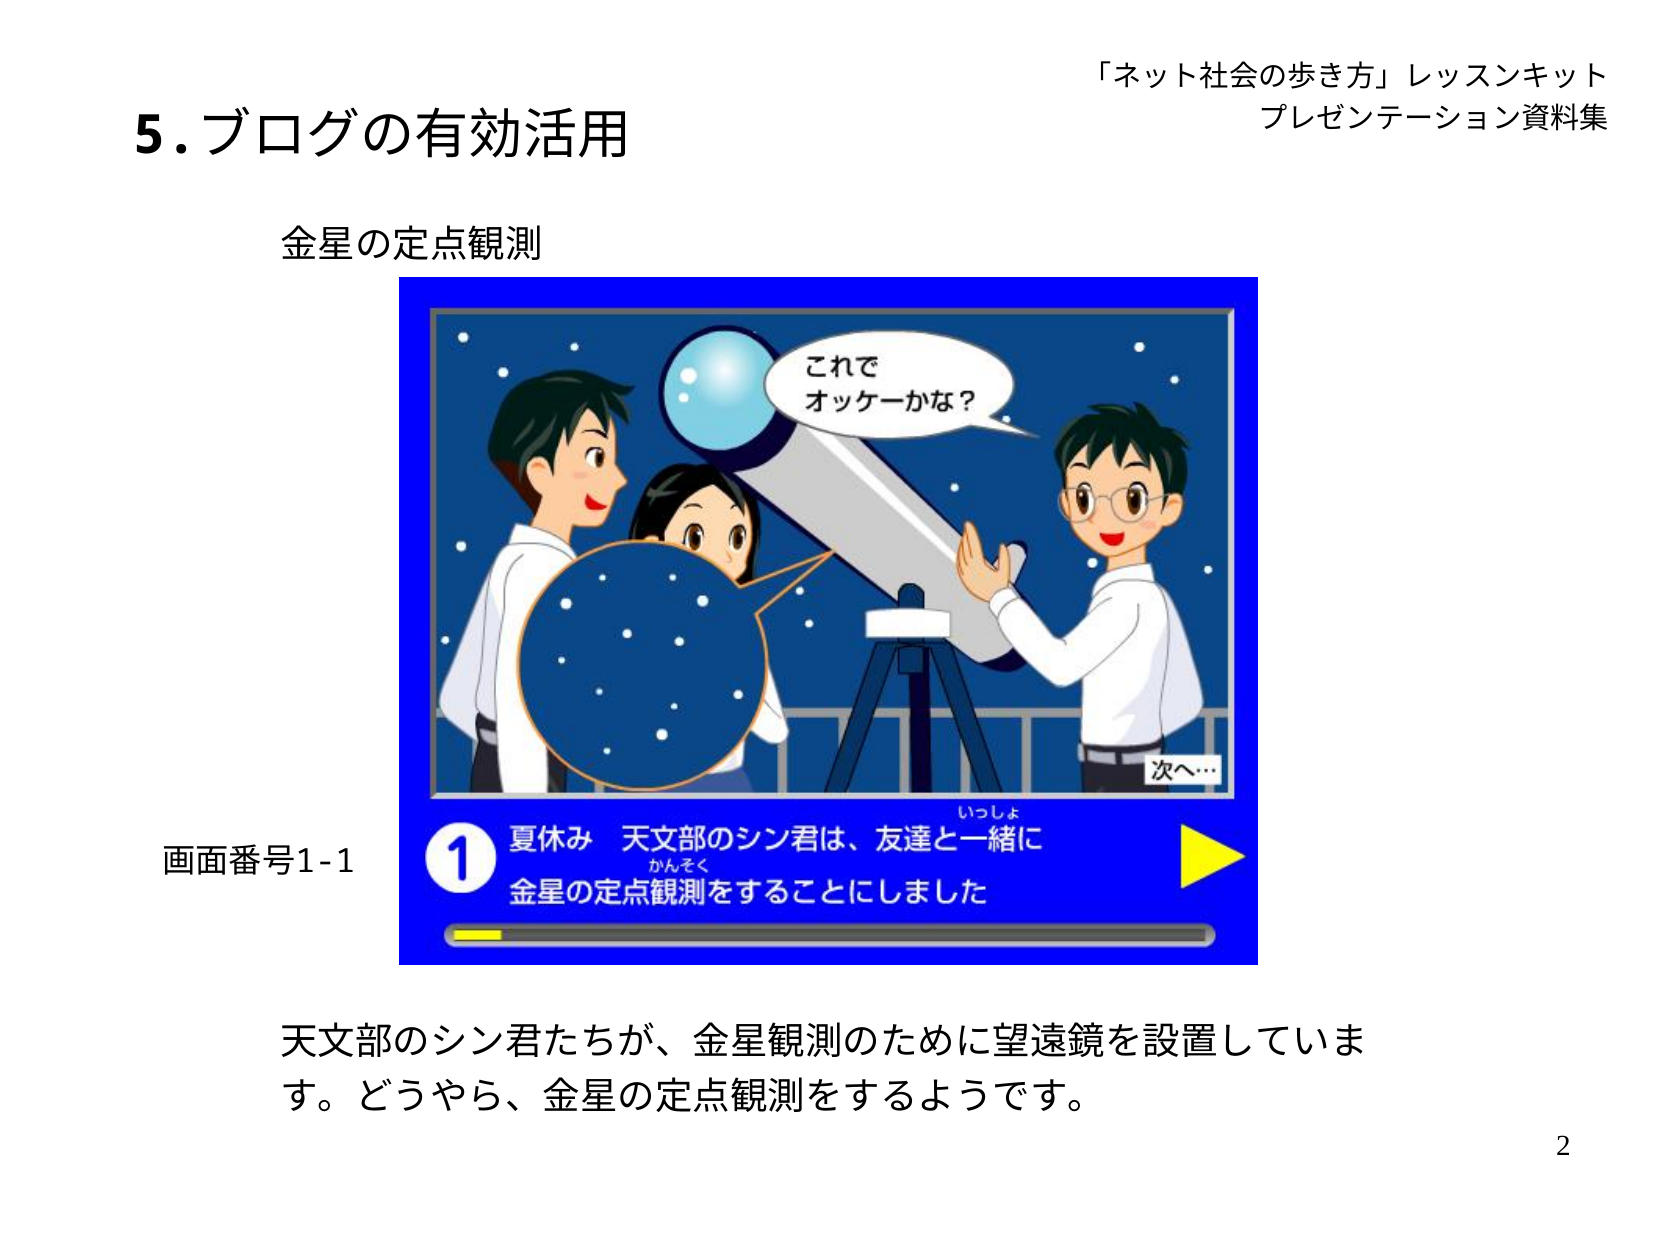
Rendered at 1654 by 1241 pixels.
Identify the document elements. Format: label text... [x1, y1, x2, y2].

text_box 金星の定点観測 [265, 206, 680, 260]
text_box 「ネット社会の歩き方」レッスンキット プレゼンテーション資料集 [1062, 44, 1625, 119]
text_box 5.ブログの有効活用 [118, 88, 1093, 158]
text_box 天文部のシン君たちが、金星観測のために望遠鏡を設置しています。どうやら、金星の定点観測をするようです。 [265, 1003, 1447, 1094]
text_box 画面番号1-1 [147, 826, 384, 875]
picture [399, 277, 1258, 965]
